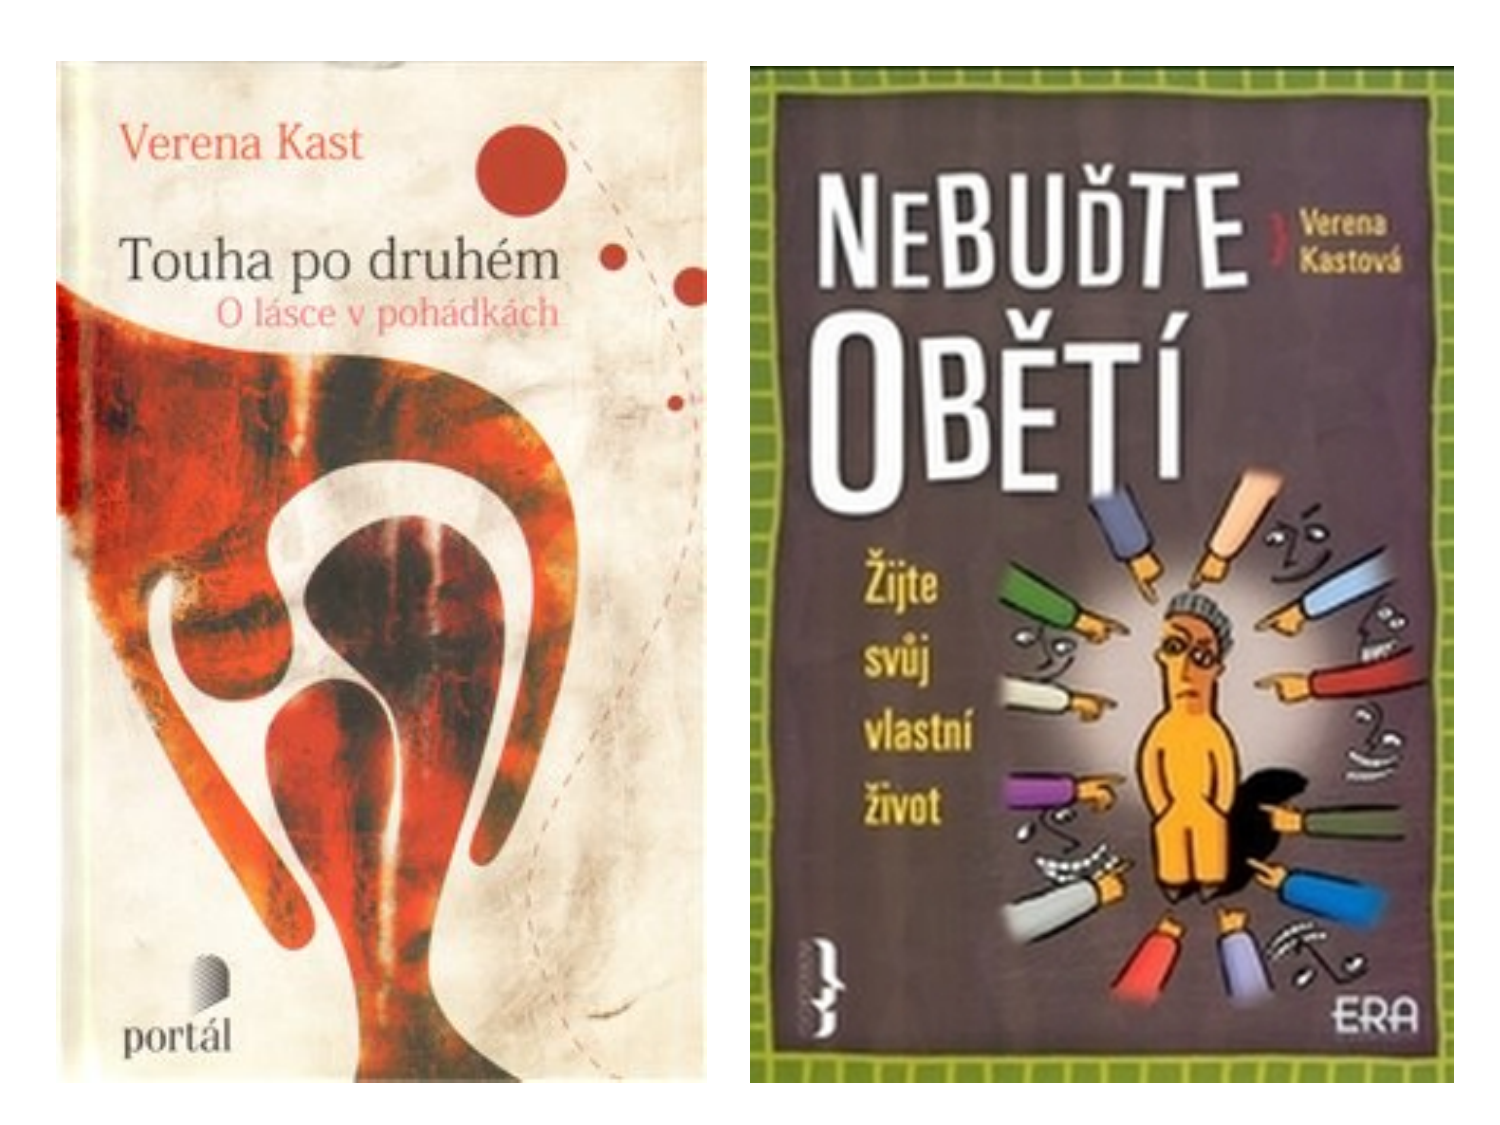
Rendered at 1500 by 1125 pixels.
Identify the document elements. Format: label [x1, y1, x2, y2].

picture [750, 66, 1454, 1083]
picture [56, 61, 707, 1083]
